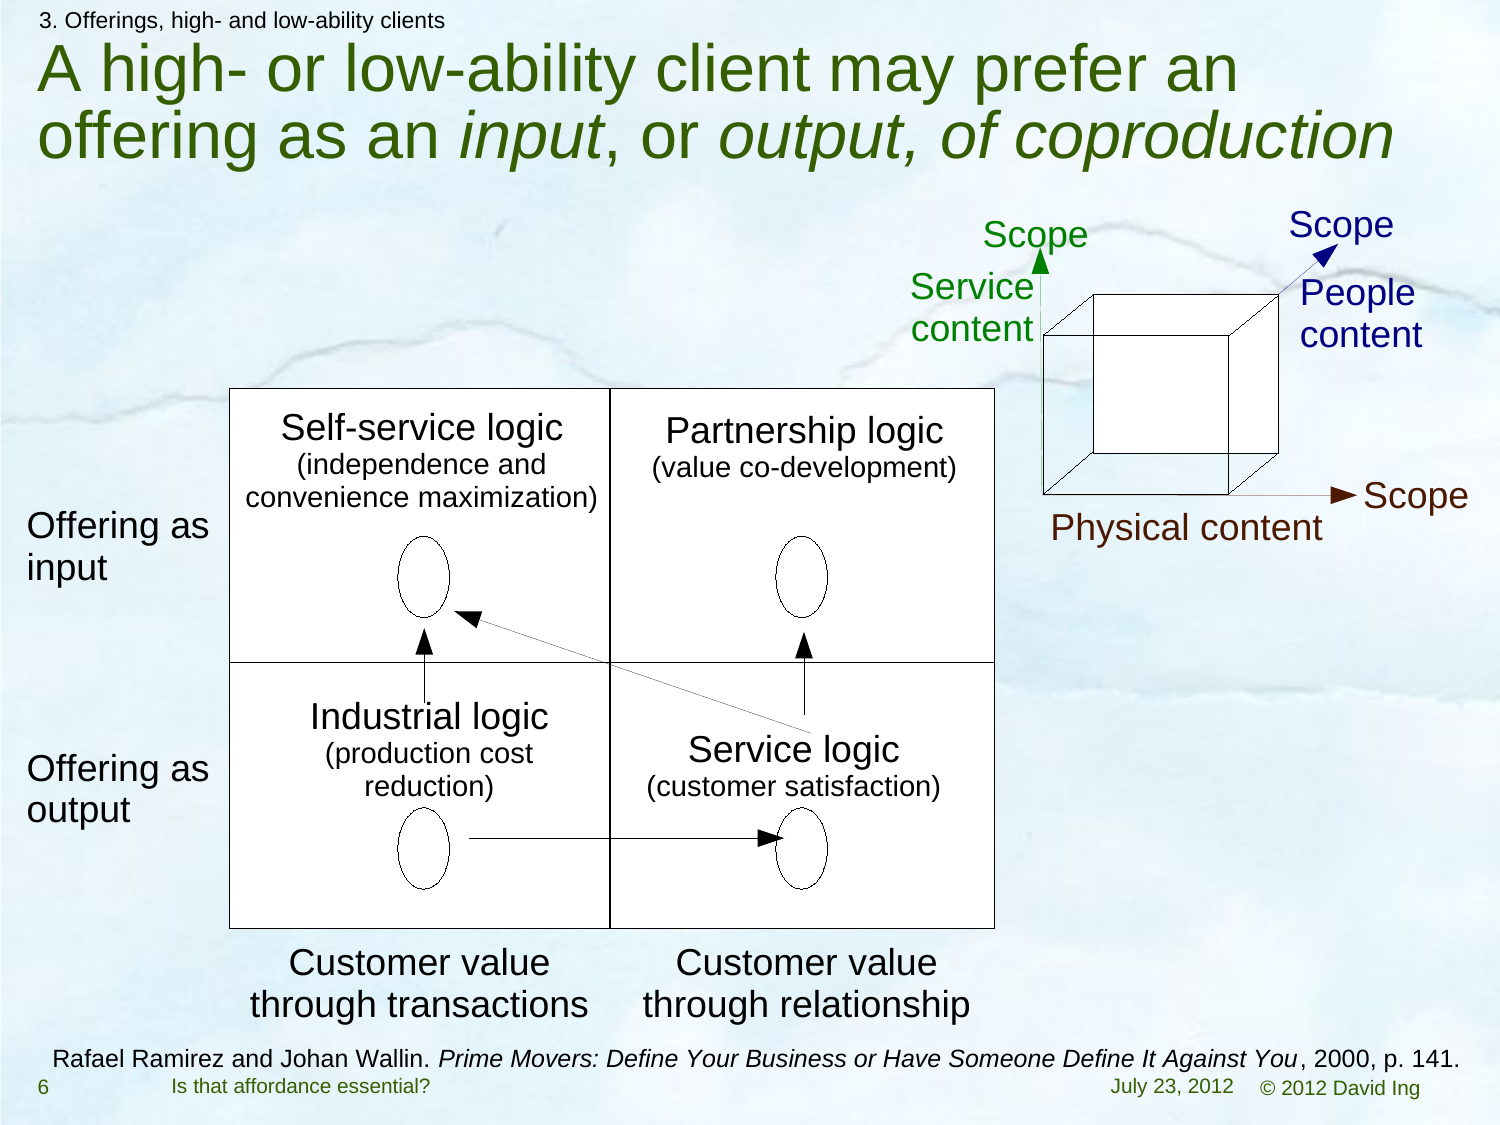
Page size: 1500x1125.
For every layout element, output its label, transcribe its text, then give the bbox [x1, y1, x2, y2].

text_box 3. Offerings, high- and low-ability clients [24, 0, 1291, 42]
text_box [229, 388, 614, 395]
picture [1202, 1081, 1208, 1092]
text_box Self-service logic (independence and convenience maximization) [229, 395, 615, 521]
text_box Industrial logic (production cost reduction) [244, 687, 615, 811]
picture [1295, 1082, 1301, 1094]
text_box Customer value through relationship [622, 923, 992, 1034]
text_box Offering as output [11, 724, 244, 839]
text_box [229, 492, 995, 929]
text_box Scope [968, 206, 1114, 263]
text_box Scope [1348, 466, 1494, 524]
text_box [1093, 336, 1228, 454]
title A high- or low-ability client may prefer an offering as an input, or output, of coproduction [37, 37, 1463, 180]
text_box Offering as input [11, 482, 244, 597]
text_box Partnership logic (value co-development) [614, 381, 995, 492]
text_box Service content [876, 257, 1069, 357]
text_box Service logic (customer satisfaction) [608, 700, 980, 811]
text_box Scope [1273, 195, 1420, 253]
text_box Customer value through transactions [229, 923, 610, 1034]
text_box Physical content [1024, 498, 1350, 556]
picture [0, 0, 1500, 1125]
picture [1336, 1082, 1344, 1093]
text_box Rafael Ramirez and Johan Wallin. Prime Movers: Define Your Business or Have Someone Define It Against You, 2000, p. 141. [37, 1037, 1500, 1081]
text_box [1093, 294, 1279, 454]
text_box People content [1285, 264, 1451, 364]
